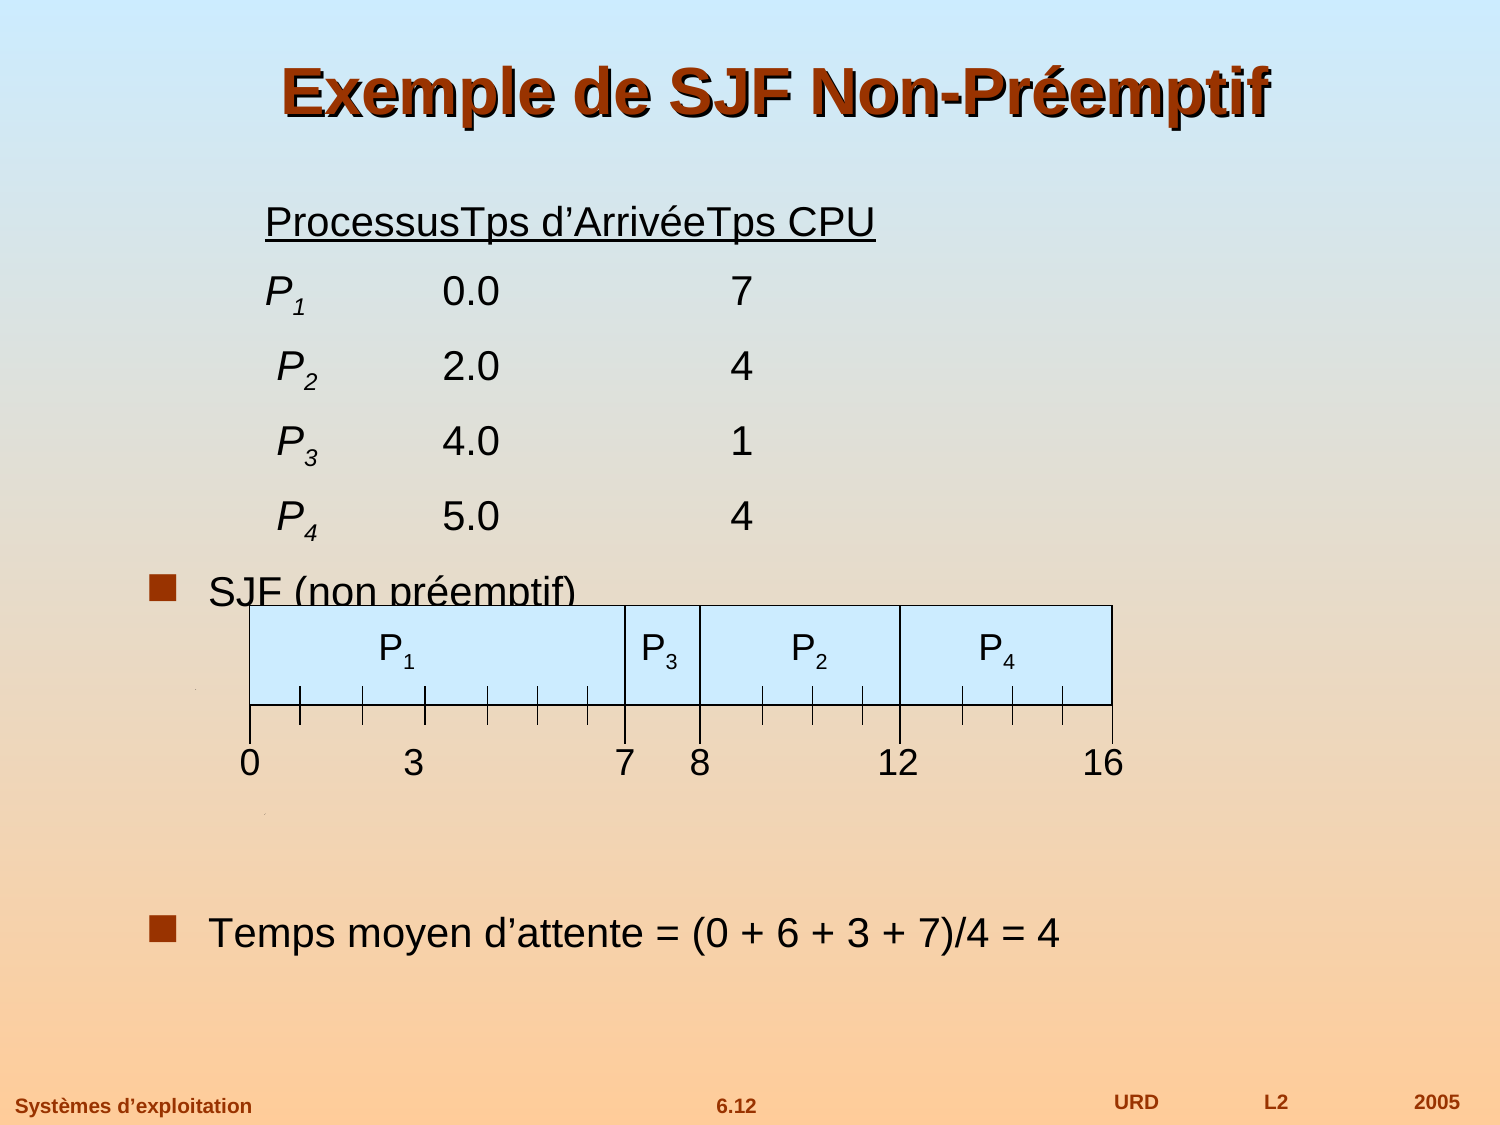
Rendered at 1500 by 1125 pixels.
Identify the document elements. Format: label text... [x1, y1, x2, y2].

list Processus Tps d’Arrivée Tps CPU P1 0.0 7 P2 2.0 4 P3 4.0 1 P4 5.0 4 SJF (non préemptif) Temps moyen d’attente = (0 + 6 + 3 + 7)/4 = 4 [137, 187, 1426, 988]
text_box P2 [775, 614, 843, 682]
text_box [701, 605, 899, 706]
text_box 0 [224, 730, 276, 791]
text_box P4 [963, 614, 1031, 682]
title Exemple de SJF Non-Préemptif [112, 37, 1438, 138]
text_box 8 [674, 730, 726, 791]
text_box 12 [862, 730, 934, 791]
text_box 3 [388, 730, 439, 791]
text_box 16 [1067, 730, 1139, 791]
text_box [901, 605, 1112, 706]
text_box 7 [599, 730, 651, 791]
text_box [249, 605, 624, 706]
text_box [626, 605, 699, 706]
text_box P3 [626, 614, 693, 682]
text_box P1 [363, 614, 431, 682]
